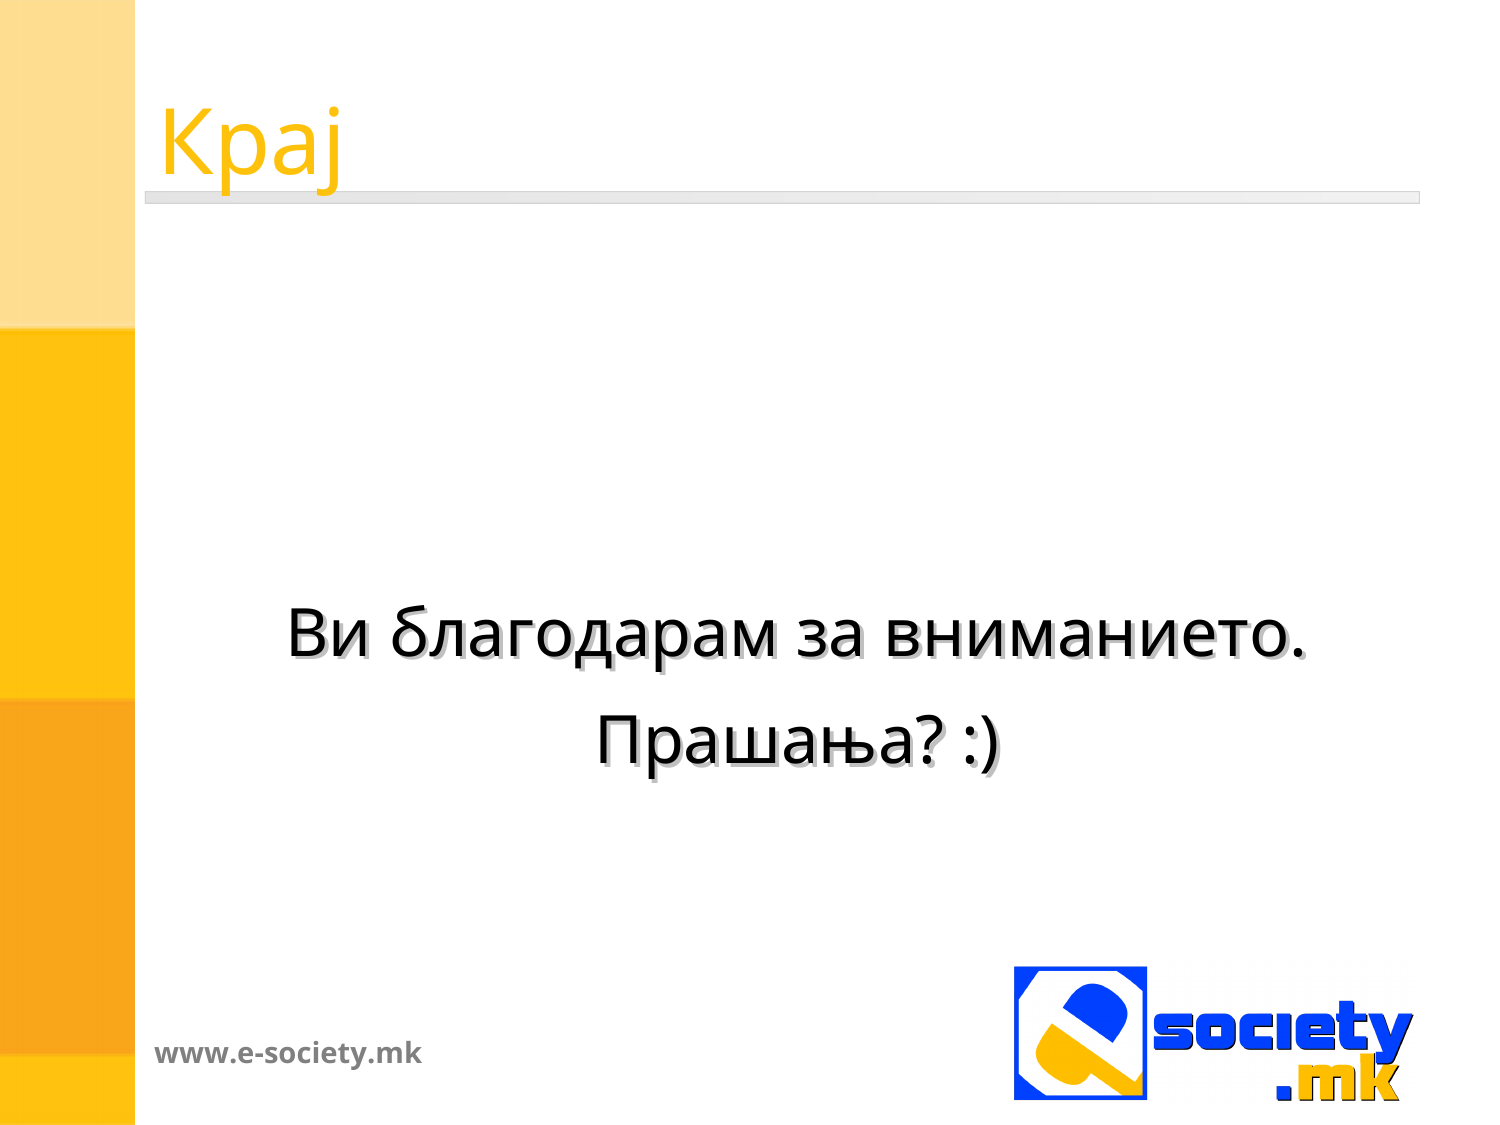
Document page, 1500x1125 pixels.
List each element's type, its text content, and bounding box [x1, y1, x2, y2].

picture [0, 0, 135, 1125]
list Ви благодарам за вниманието. Прашања? :) [169, 262, 1425, 1006]
picture [1004, 1006, 1419, 1108]
title Крај [134, 0, 1425, 312]
